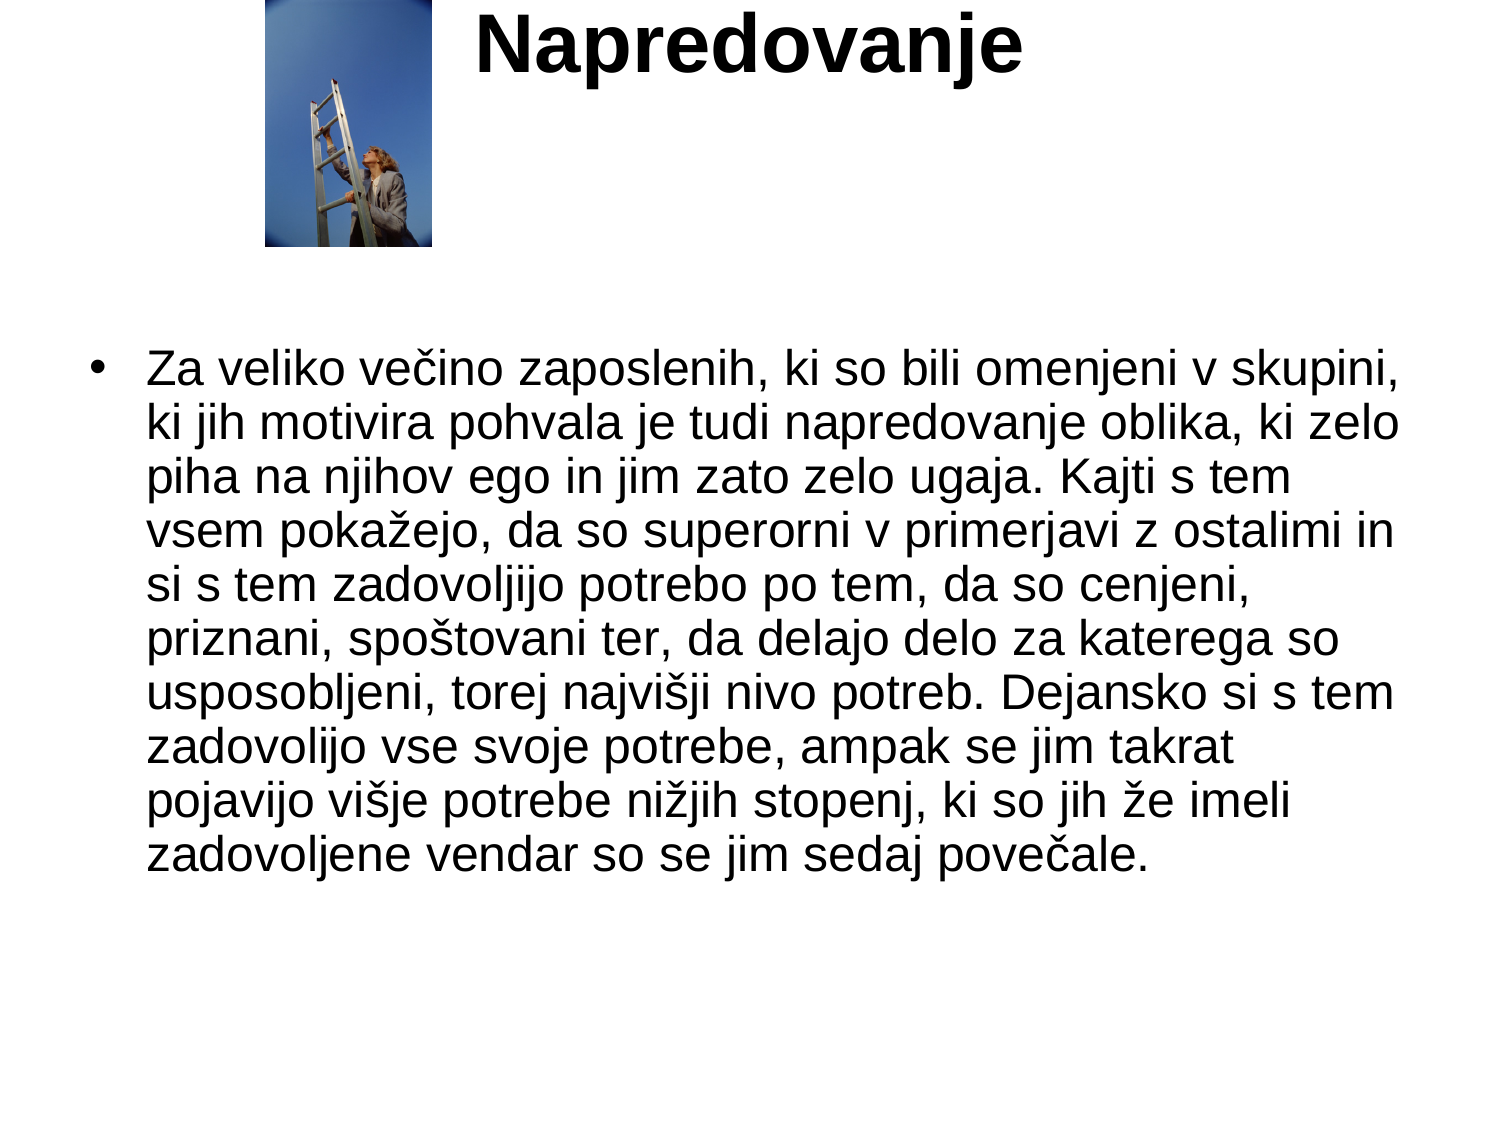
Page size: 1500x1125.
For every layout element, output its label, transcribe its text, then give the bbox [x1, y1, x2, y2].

title Napredovanje [75, 0, 1426, 262]
picture [265, 0, 432, 247]
list Za veliko večino zaposlenih, ki so bili omenjeni v skupini, ki jih motivira pohvala je tudi napredovanje oblika, ki zelo piha na njihov ego in jim zato zelo ugaja. Kajti s tem vsem pokažejo, da so superorni v primerjavi z ostalimi in si s tem zadovoljijo potrebo po tem, da so cenjeni, priznani, spoštovani ter, da delajo delo za katerega so usposobljeni, torej najvišji nivo potreb. Dejansko si s tem zadovolijo vse svoje potrebe, ampak se jim takrat pojavijo višje potrebe nižjih stopenj, ki so jih že imeli zadovoljene vendar so se jim sedaj povečale. [75, 262, 1426, 1006]
